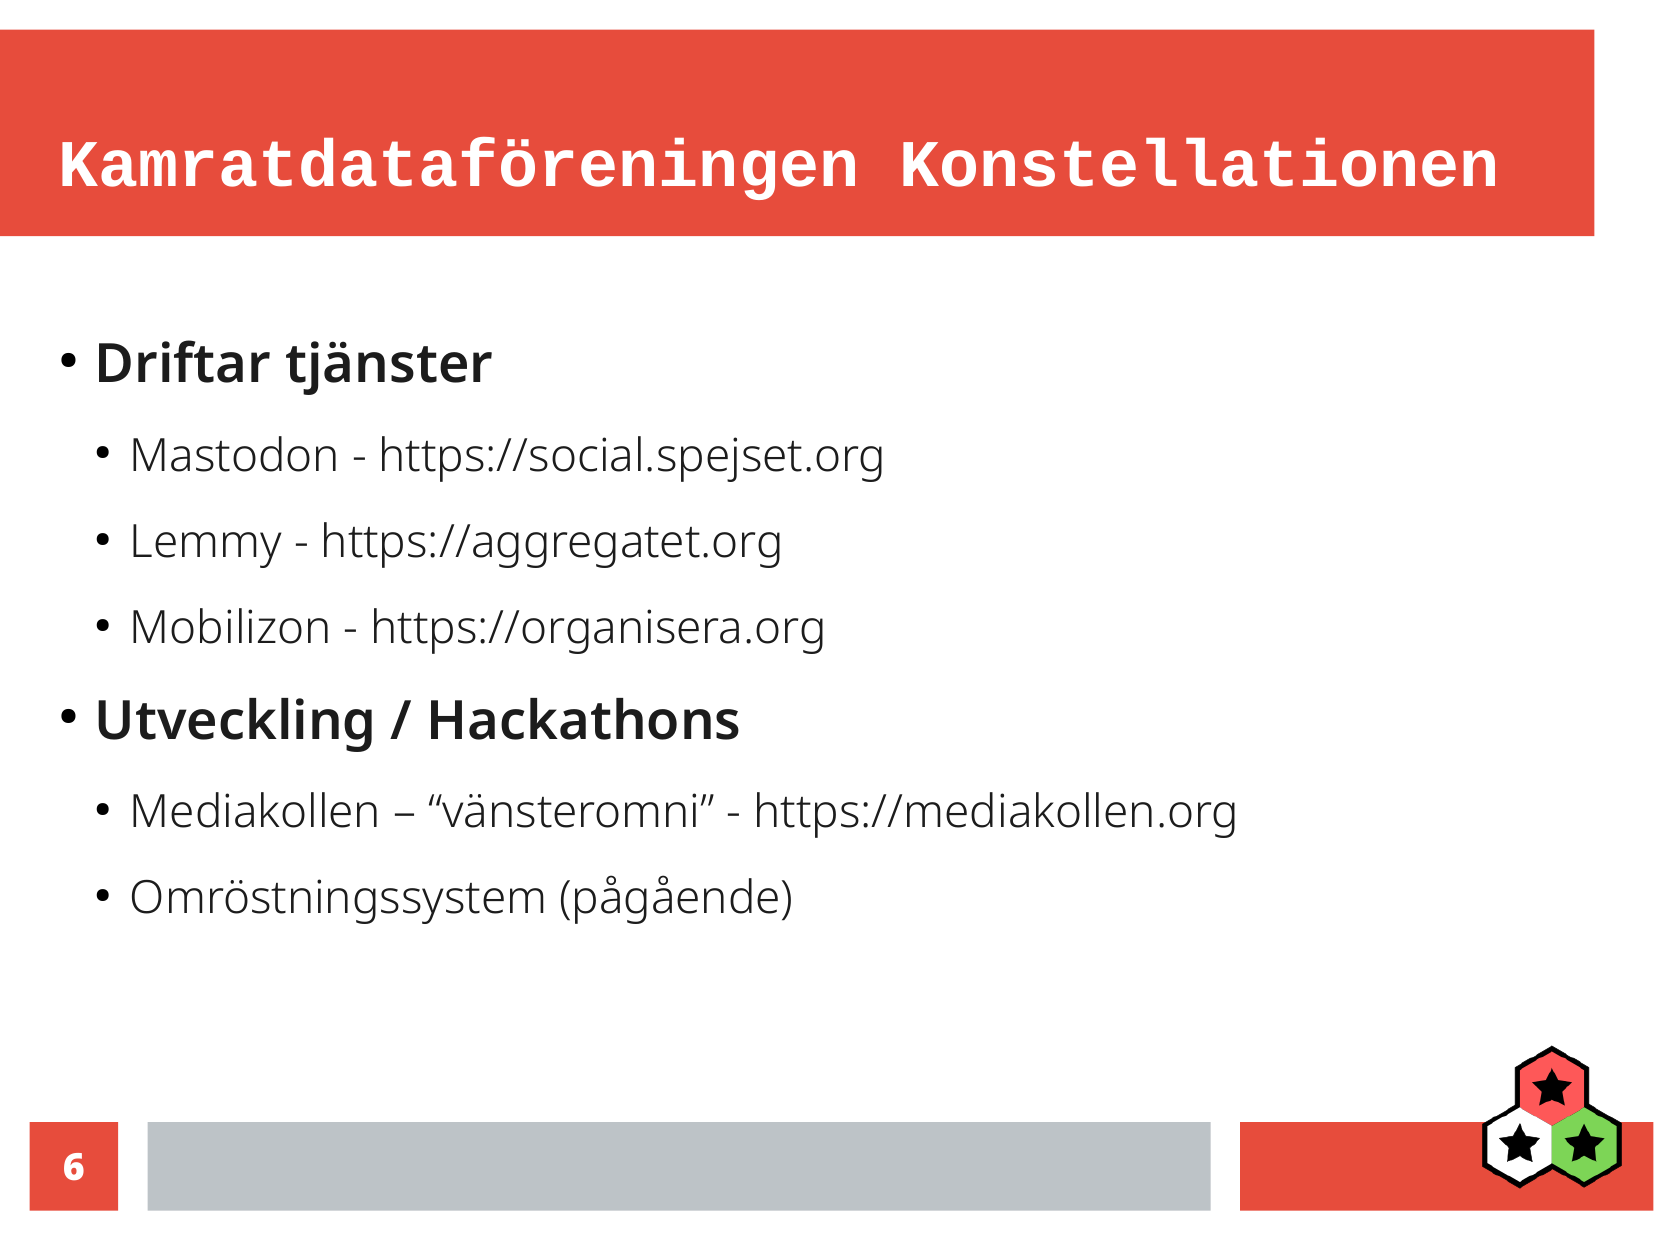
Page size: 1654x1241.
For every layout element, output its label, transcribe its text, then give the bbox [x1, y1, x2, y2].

title Kamratdataföreningen Konstellationen [59, 59, 1595, 207]
picture [1463, 1028, 1640, 1205]
list Driftar tjänster Mastodon - https://social.spejset.org Lemmy - https://aggregatet.org Mobilizon - https://organisera.org Utveckling / Hackathons Mediakollen – “vänsteromni” - https://mediakollen.org Omröstningssystem (pågående) [59, 324, 1565, 1093]
